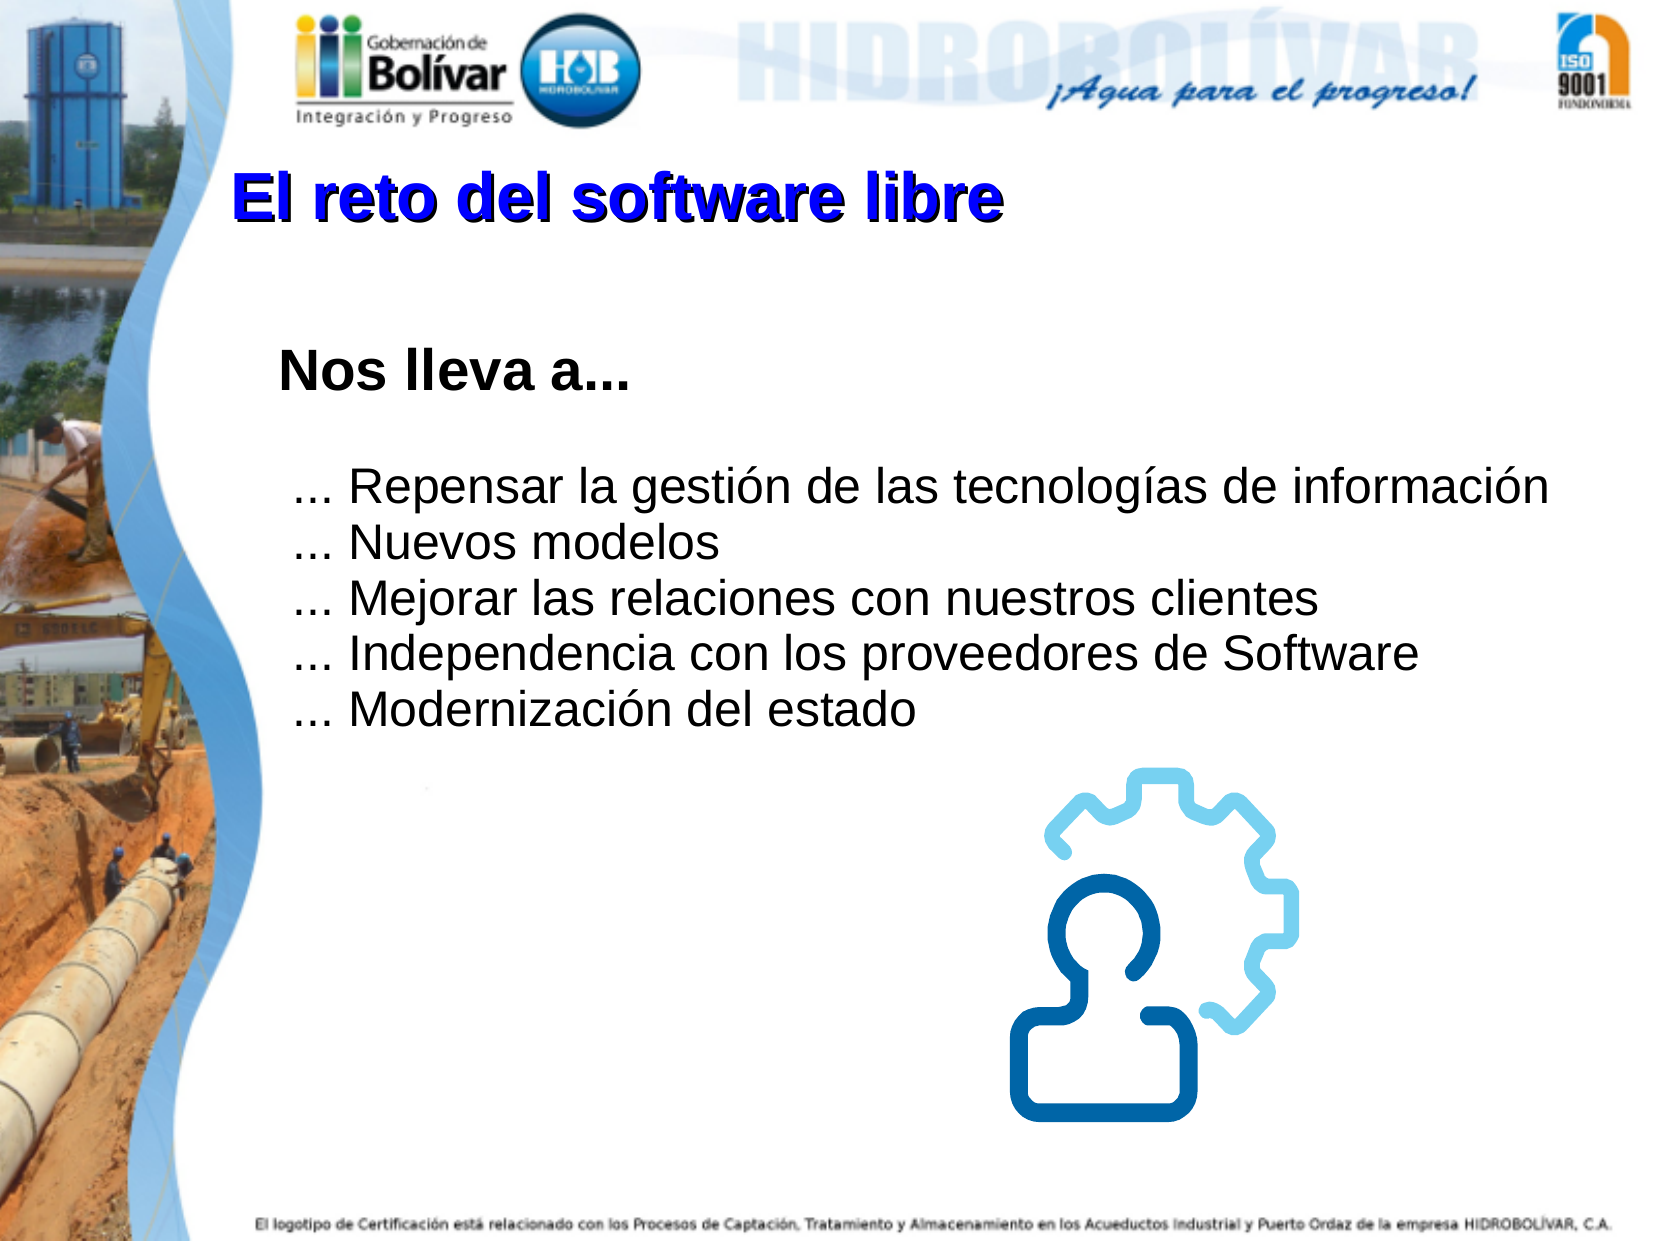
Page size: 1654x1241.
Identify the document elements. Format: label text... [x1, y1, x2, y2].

picture [0, 0, 1654, 1241]
title El reto del software libre [230, 127, 1595, 266]
text_box Nos lleva a... ... Repensar la gestión de las tecnologías de información ... Nuevos modelos ... Mejorar las relaciones con nuestros clientes ... Independencia con los proveedores de Software ... Modernización del estado [263, 330, 1593, 745]
